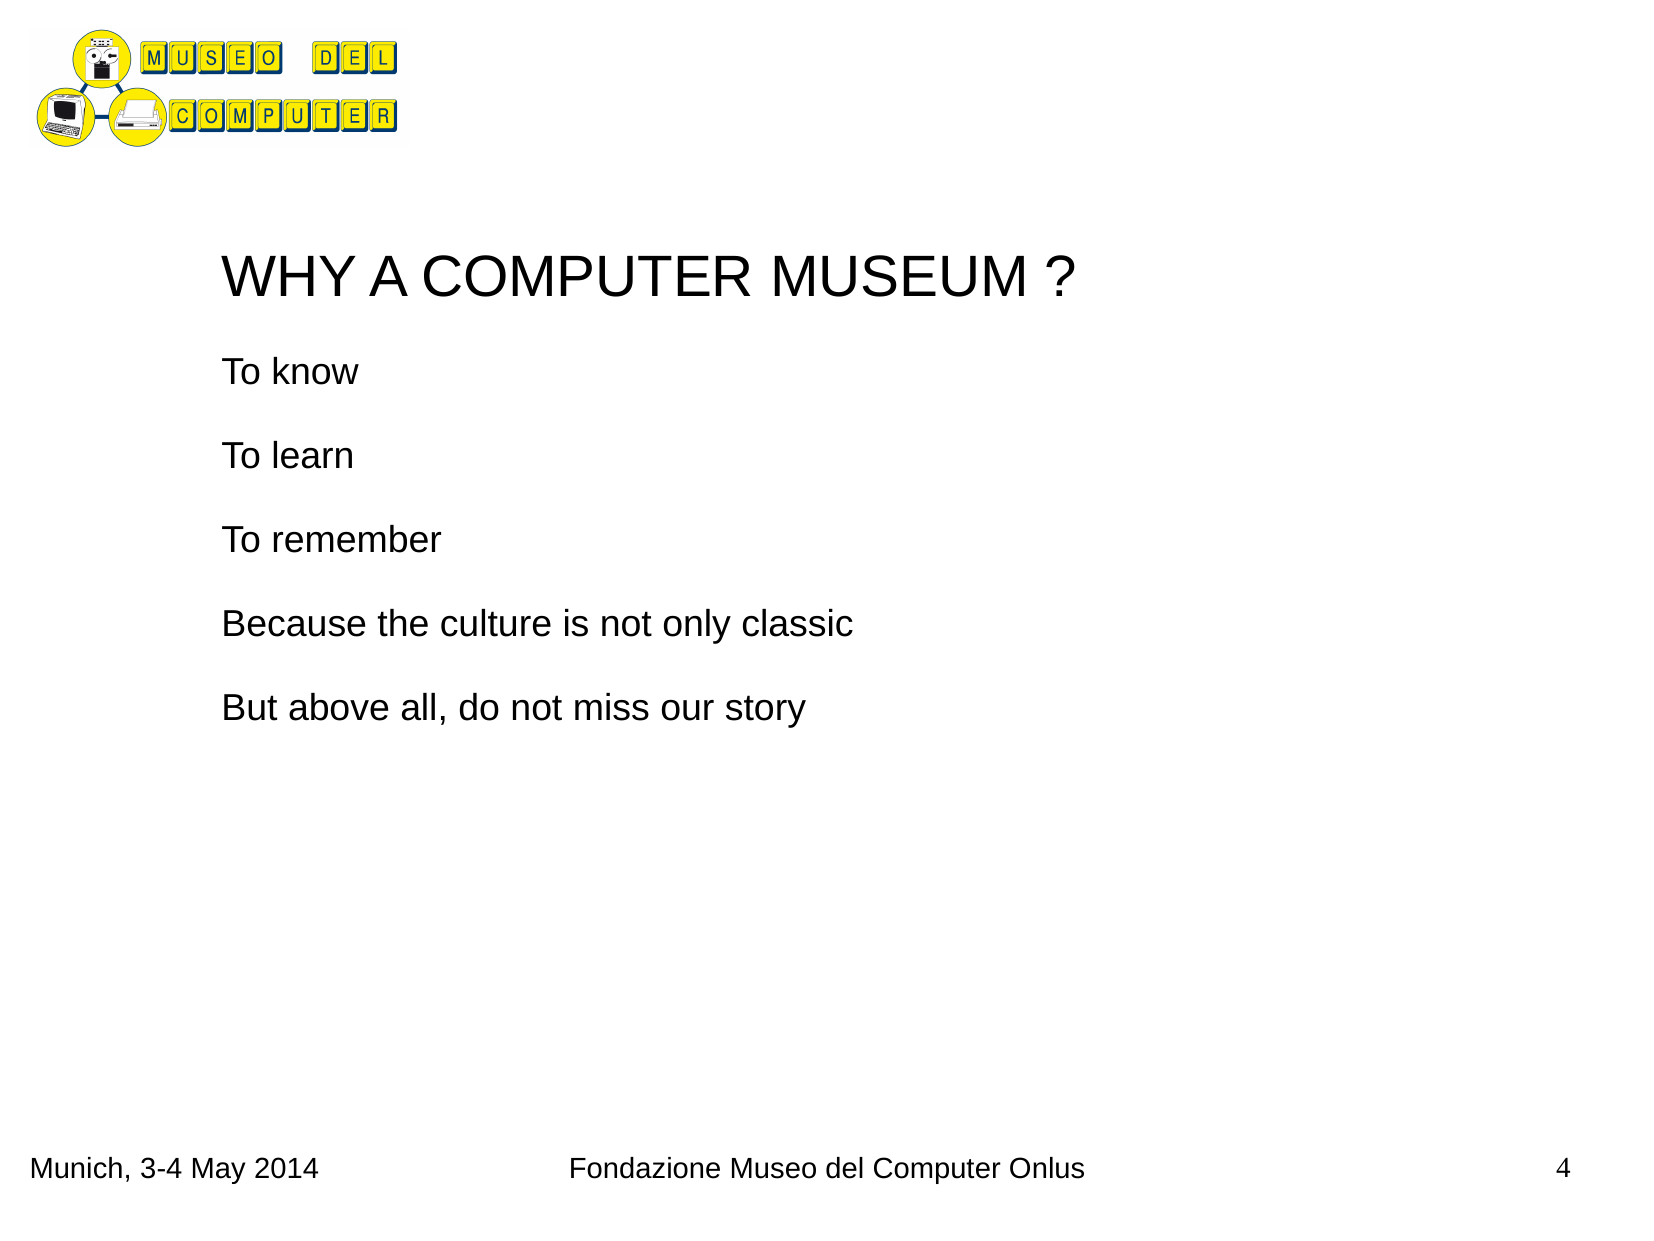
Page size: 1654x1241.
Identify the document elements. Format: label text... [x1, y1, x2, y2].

picture [29, 28, 409, 148]
text_box WHY A COMPUTER MUSEUM ? To know To learn To remember Because the culture is not only classic But above all, do not miss our story [206, 236, 1477, 779]
